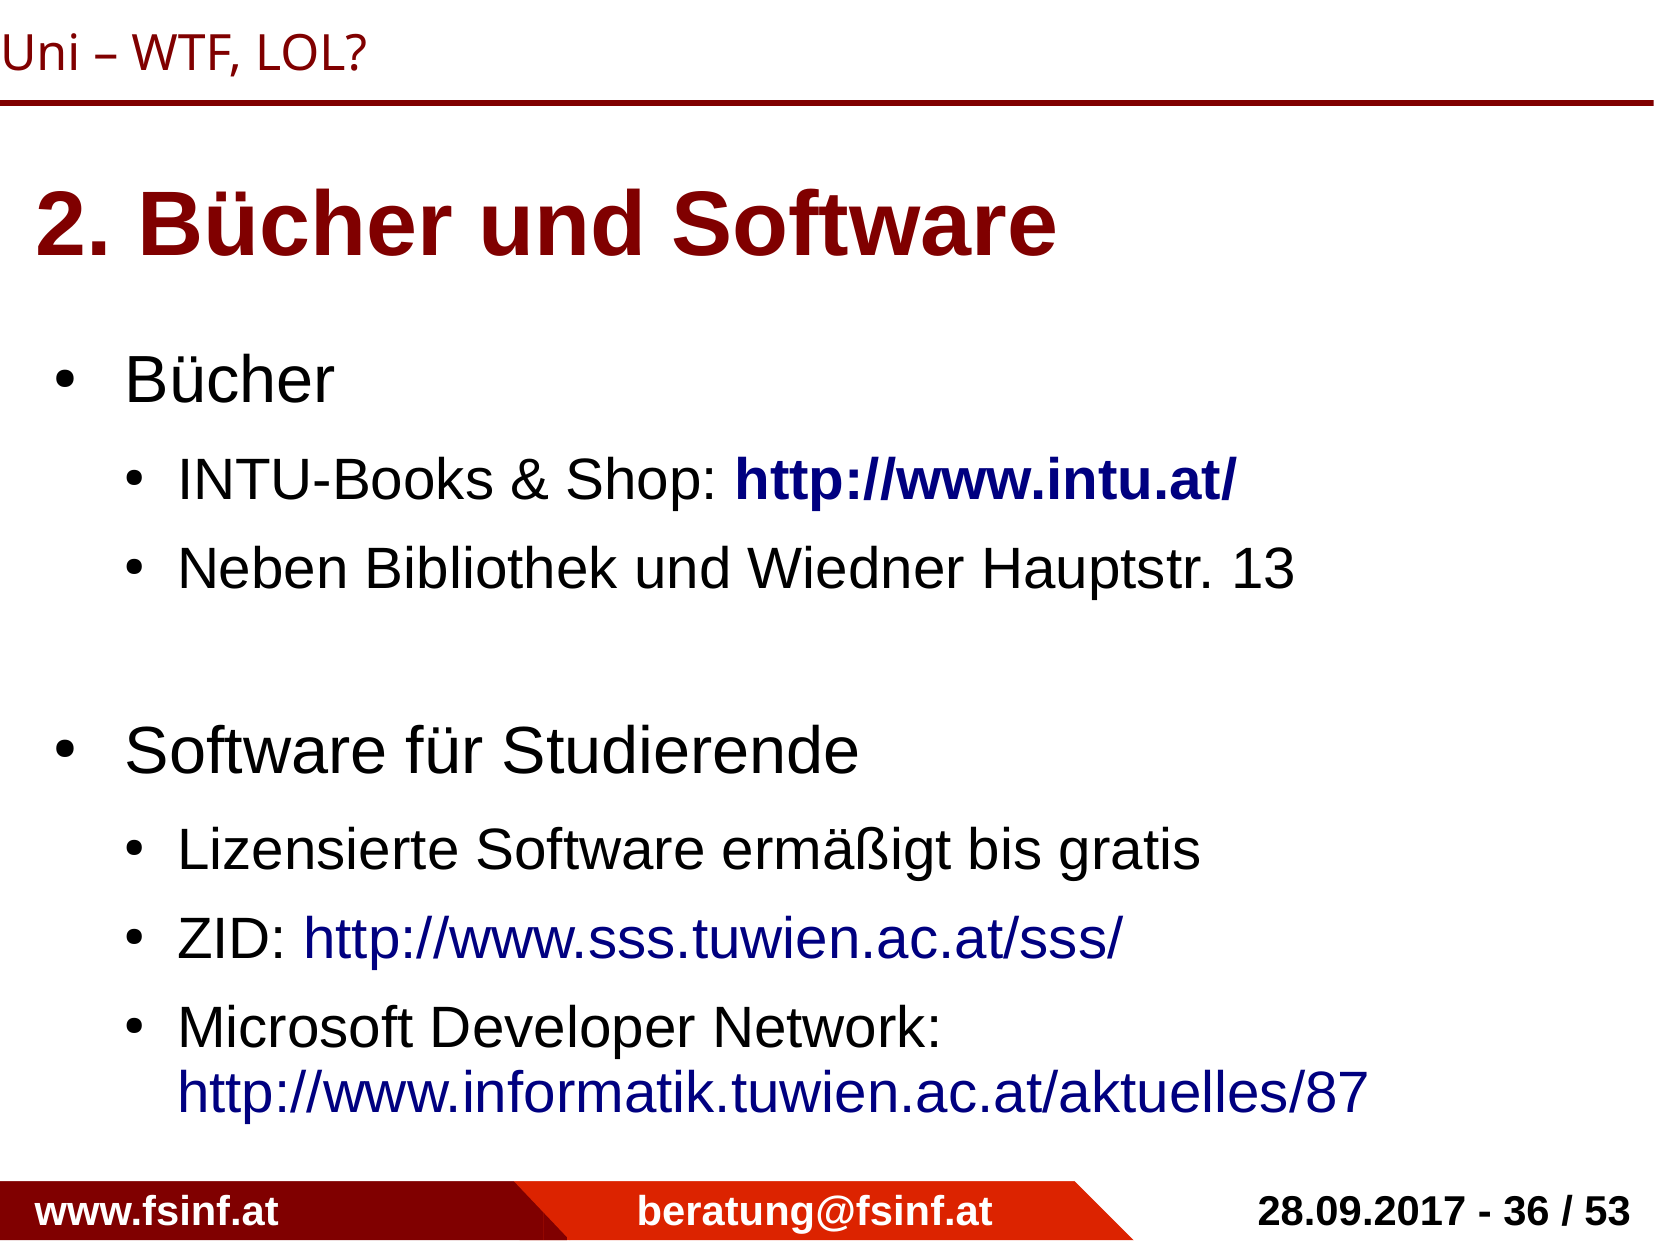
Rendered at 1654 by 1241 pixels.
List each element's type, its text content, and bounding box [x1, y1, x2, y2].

list Bücher INTU-Books & Shop: http://www.intu.at/ Neben Bibliothek und Wiedner Hauptstr. 13 Software für Studierende Lizensierte Software ermäßigt bis gratis ZID: http://www.sss.tuwien.ac.at/sss/ Microsoft Developer Network: http://www.informatik.tuwien.ac.at/aktuelles/87 [35, 342, 1571, 1162]
title 2. Bücher und Software [35, 120, 1619, 328]
